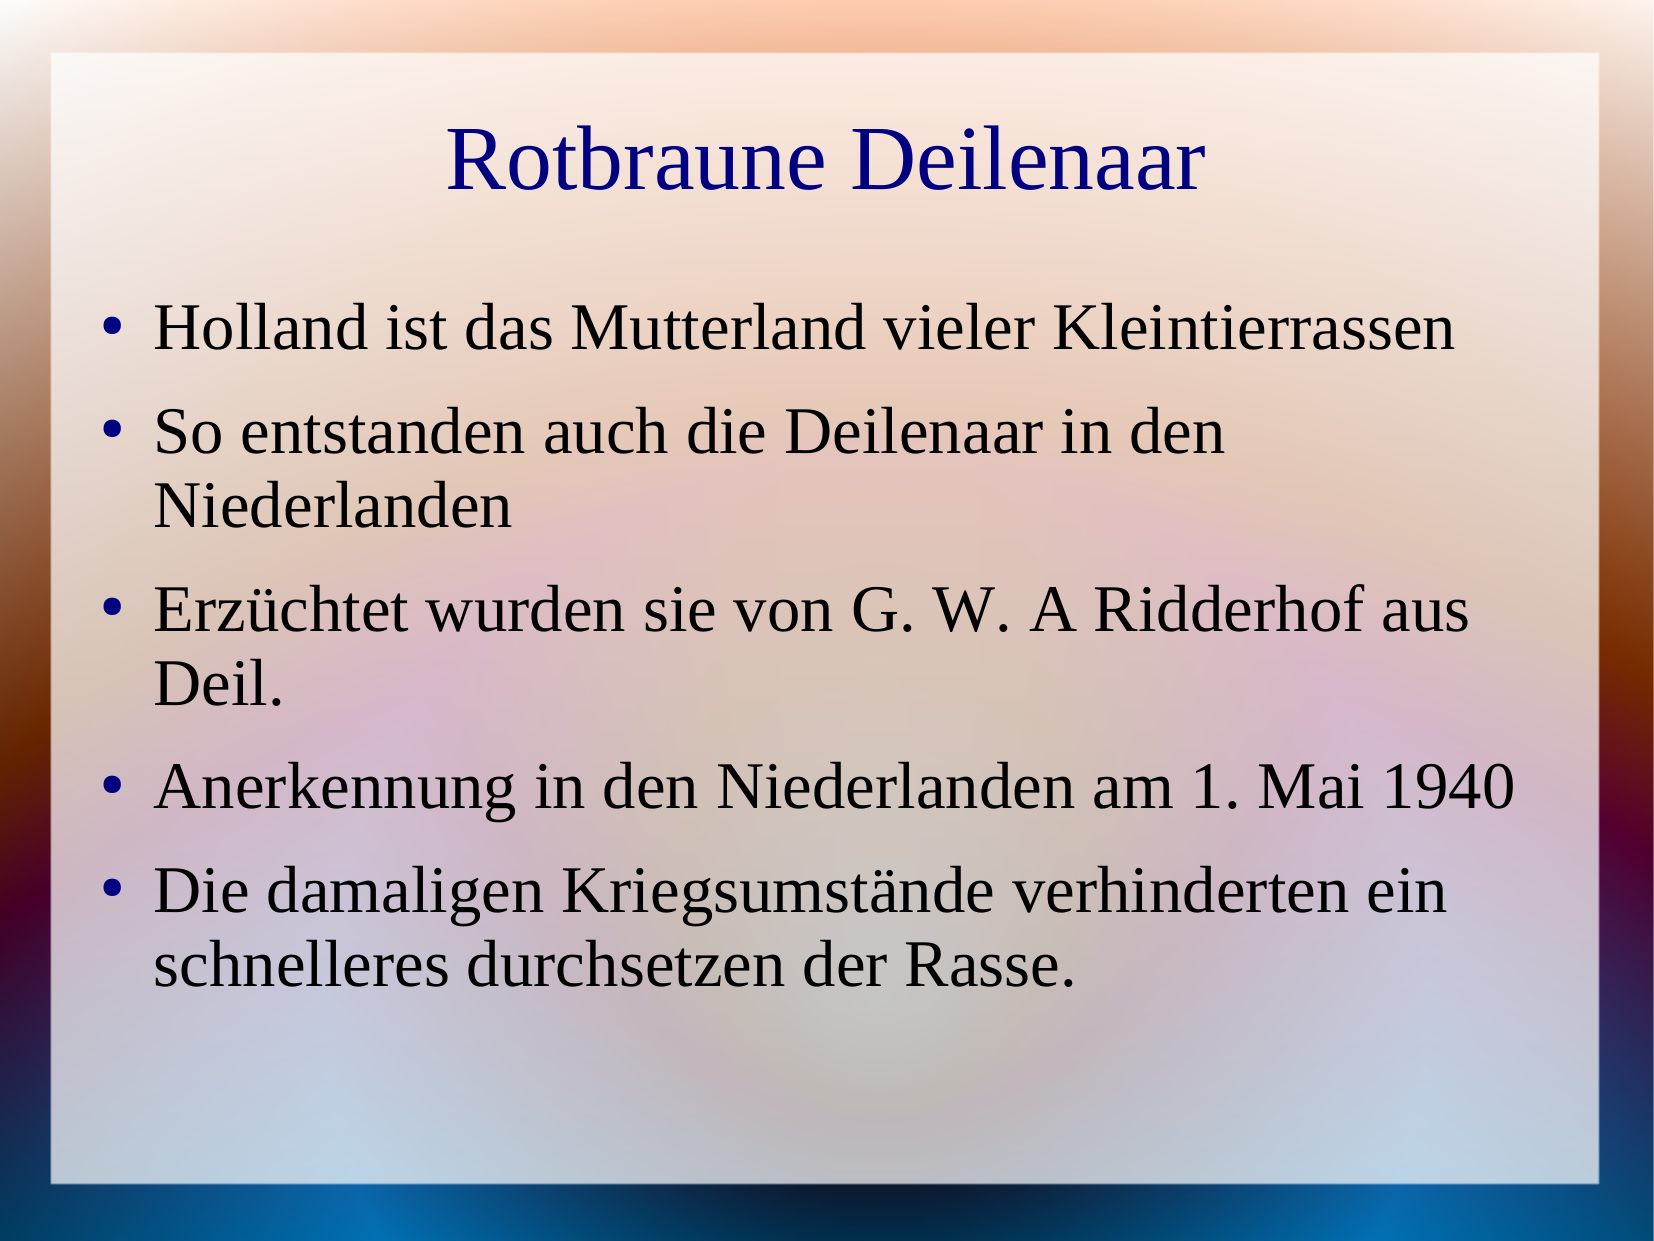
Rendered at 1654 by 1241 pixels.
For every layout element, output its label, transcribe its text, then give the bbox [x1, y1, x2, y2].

title Rotbraune Deilenaar [82, 62, 1571, 256]
list Holland ist das Mutterland vieler Kleintierrassen So entstanden auch die Deilenaar in den Niederlanden Erzüchtet wurden sie von G. W. A Ridderhof aus Deil. Anerkennung in den Niederlanden am 1. Mai 1940 Die damaligen Kriegsumstände verhinderten ein schnelleres durchsetzen der Rasse. [82, 290, 1571, 1019]
picture [0, 0, 1654, 1241]
